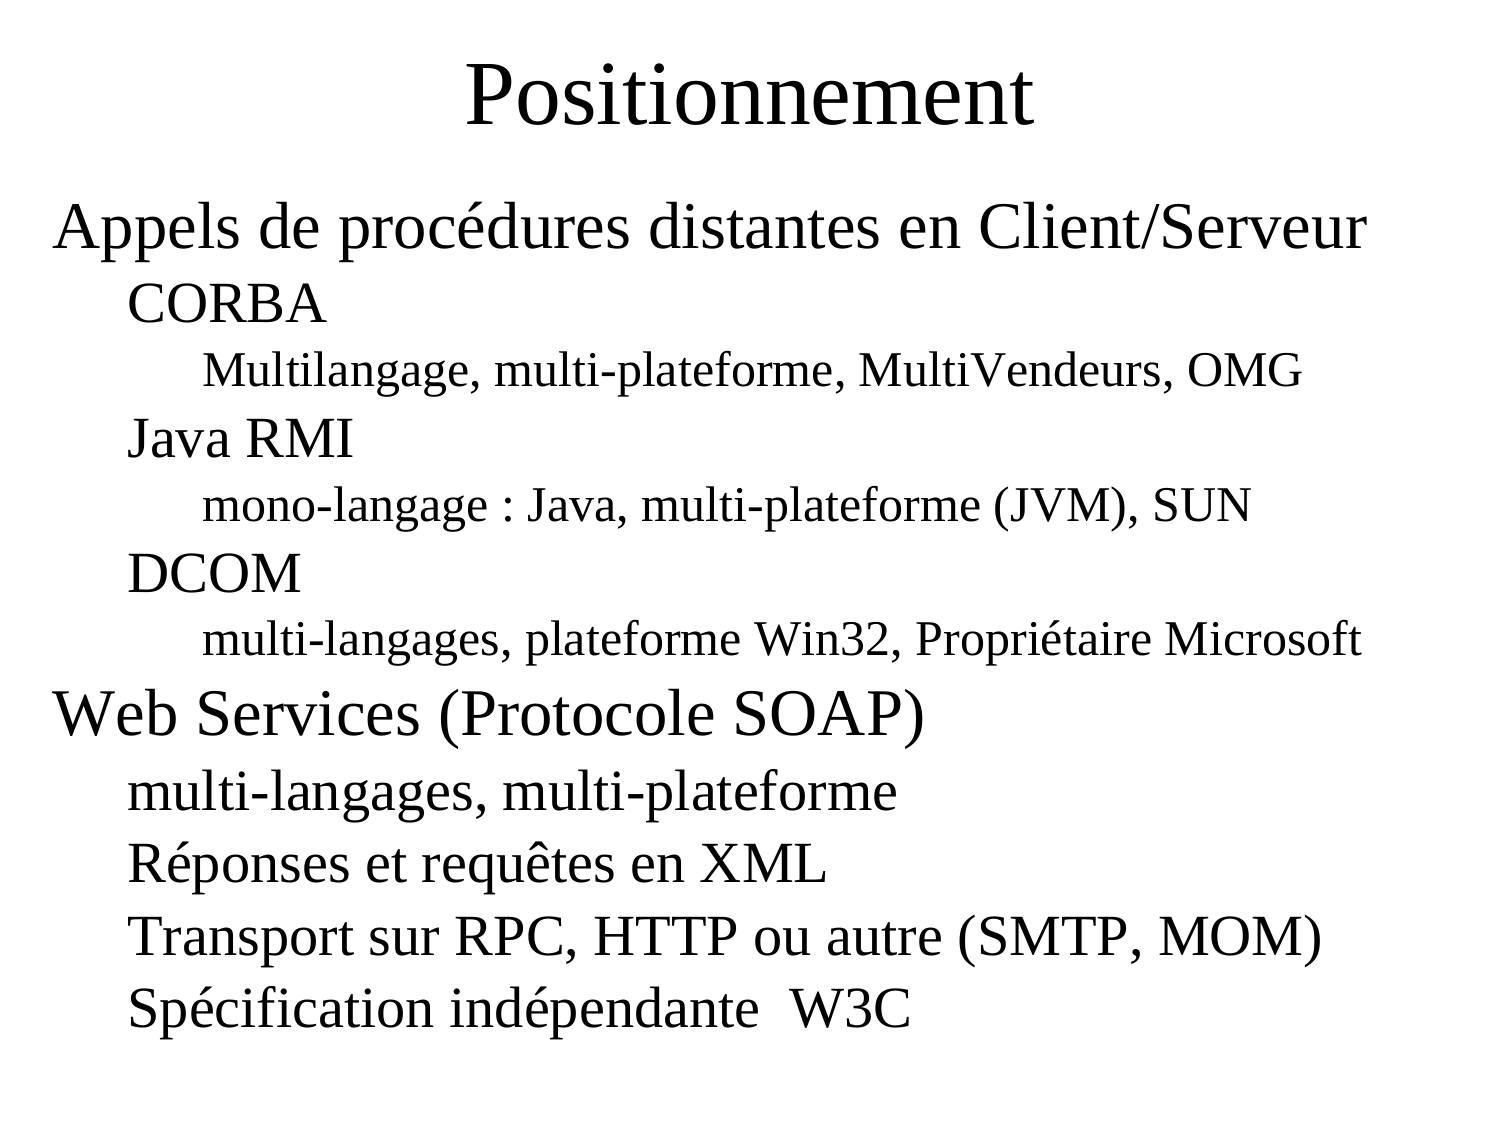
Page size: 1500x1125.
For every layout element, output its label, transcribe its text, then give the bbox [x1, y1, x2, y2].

title Positionnement [112, 0, 1388, 187]
list Appels de procédures distantes en Client/Serveur CORBA Multilangage, multi-plateforme, MultiVendeurs, OMG Java RMI mono-langage : Java, multi-plateforme (JVM), SUN DCOM multi-langages, plateforme Win32, Propriétaire Microsoft Web Services (Protocole SOAP) multi-langages, multi-plateforme Réponses et requêtes en XML Transport sur RPC, HTTP ou autre (SMTP, MOM) Spécification indépendante W3C [37, 187, 1463, 1119]
